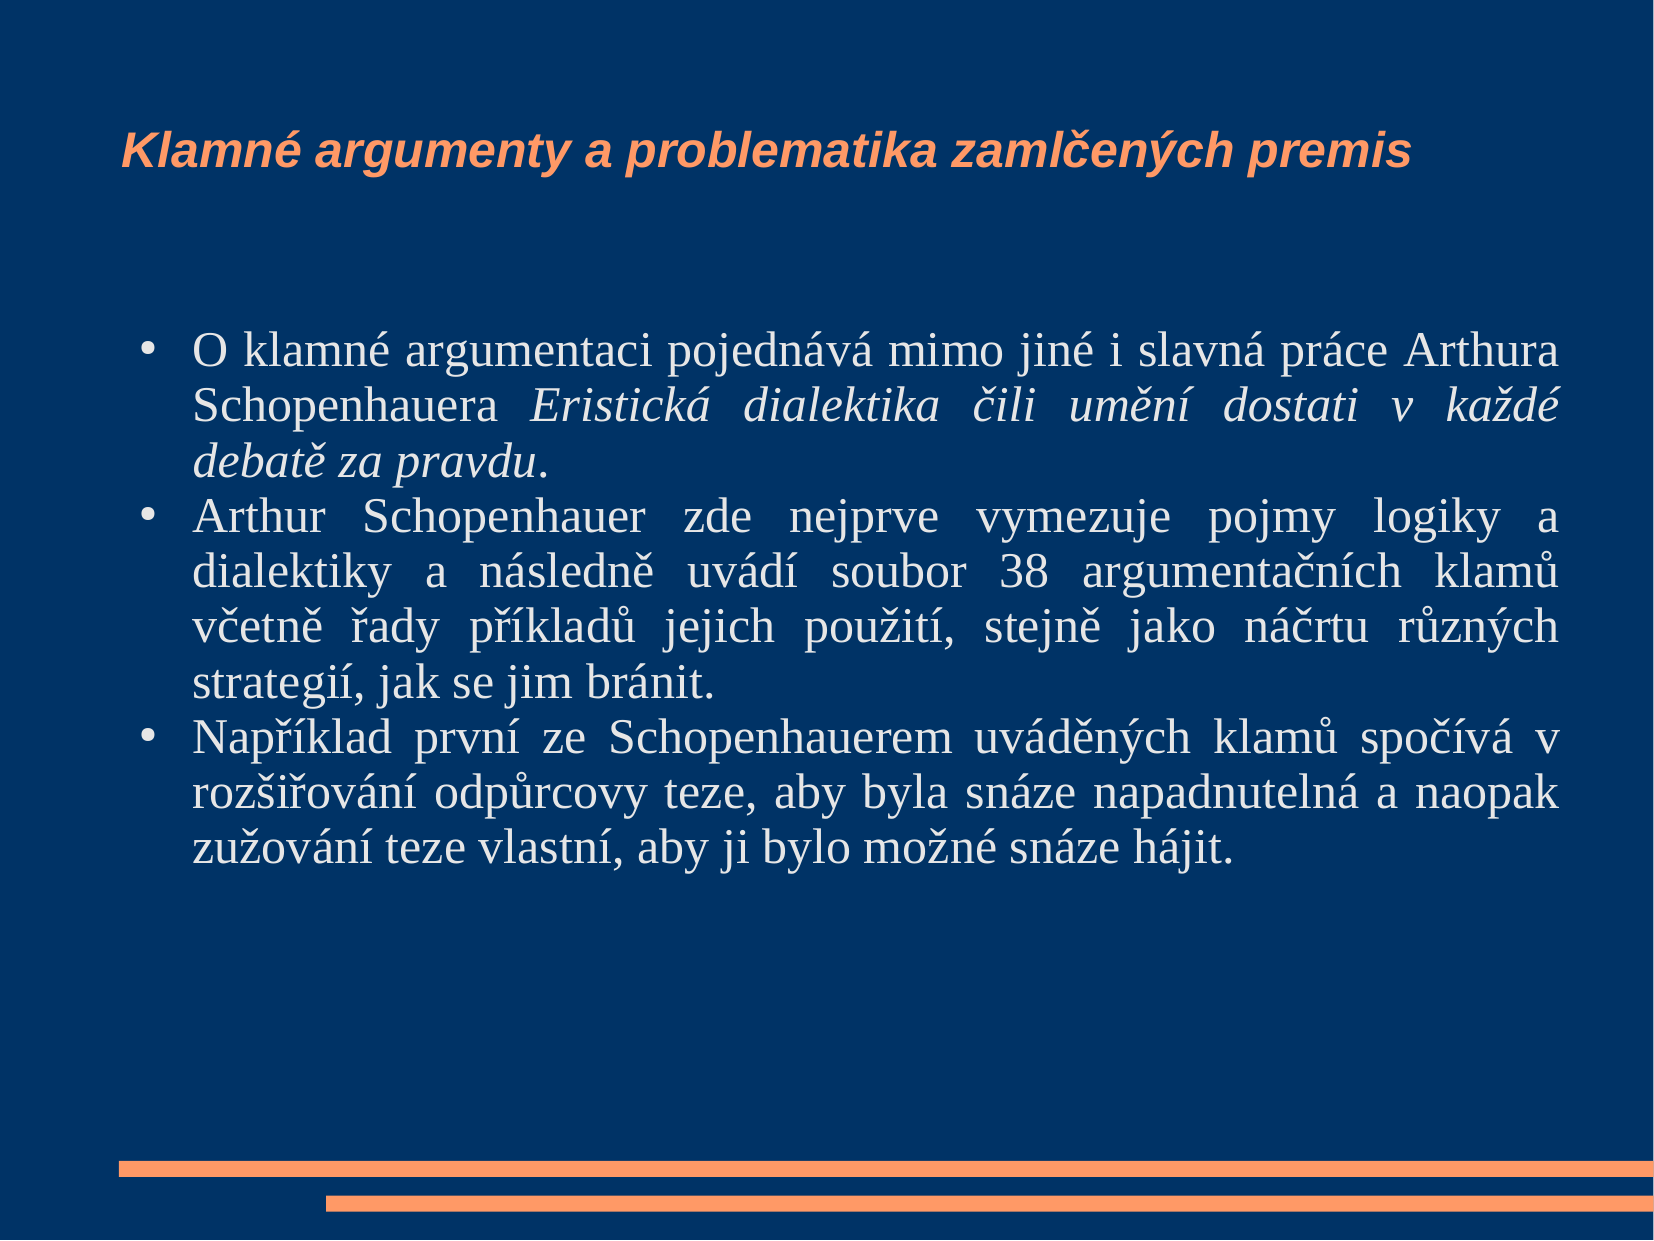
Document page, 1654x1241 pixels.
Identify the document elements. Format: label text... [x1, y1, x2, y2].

title Klamné argumenty a problematika zamlčených premis [121, 46, 1534, 254]
list O klamné argumentaci pojednává mimo jiné i slavná práce Arthura Schopenhauera Eristická dialektika čili umění dostati v každé debatě za pravdu. Arthur Schopenhauer zde nejprve vymezuje pojmy logiky a dialektiky a následně uvádí soubor 38 argumentačních klamů včetně řady příkladů jejich použití, stejně jako náčrtu různých strategií, jak se jim bránit. Například první ze Schopenhauerem uváděných klamů spočívá v rozšiřování odpůrcovy teze, aby byla snáze napadnutelná a naopak zužování teze vlastní, aby ji bylo možné snáze hájit. [121, 322, 1561, 1132]
